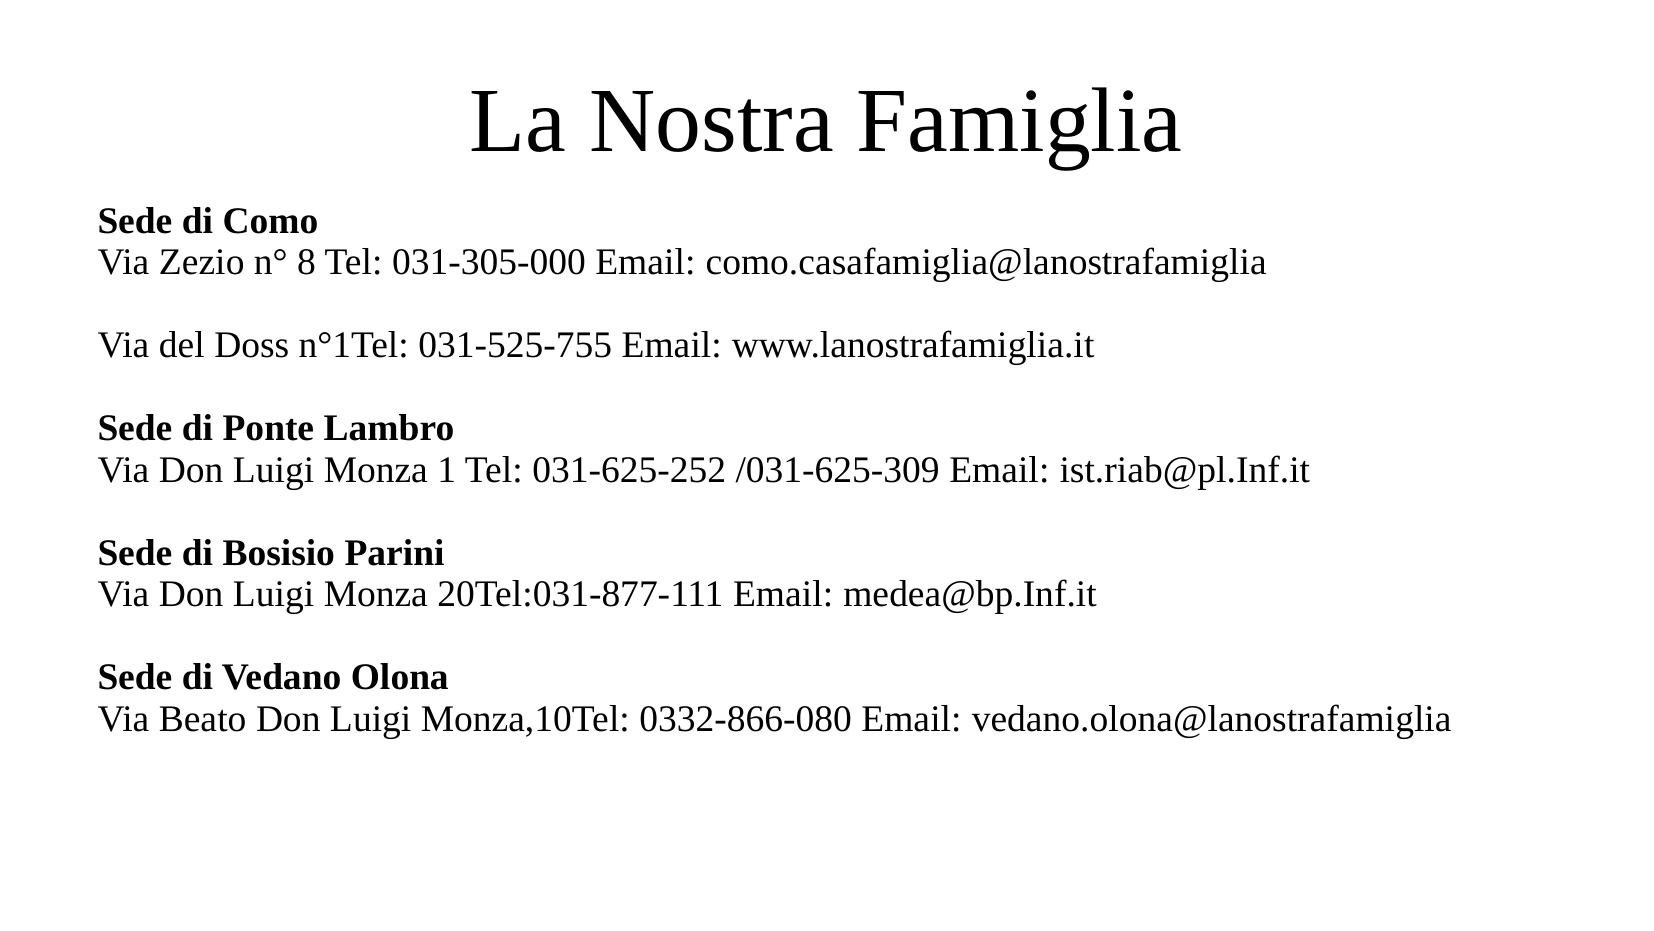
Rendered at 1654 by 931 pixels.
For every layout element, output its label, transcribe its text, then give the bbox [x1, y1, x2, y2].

title La Nostra Famiglia [82, 37, 1571, 192]
text_box Sede di Como Via Zezio n° 8 Tel: 031-305-000 Email: como.casafamiglia@lanostrafamiglia Via del Doss n°1Tel: 031-525-755 Email: www.lanostrafamiglia.it Sede di Ponte Lambro Via Don Luigi Monza 1 Tel: 031-625-252 /031-625-309 Email: ist.riab@pl.Inf.it Sede di Bosisio Parini Via Don Luigi Monza 20Tel:031-877-111 Email: medea@bp.Inf.it Sede di Vedano Olona Via Beato Don Luigi Monza,10Tel: 0332-866-080 Email: vedano.olona@lanostrafamiglia [82, 192, 1607, 902]
